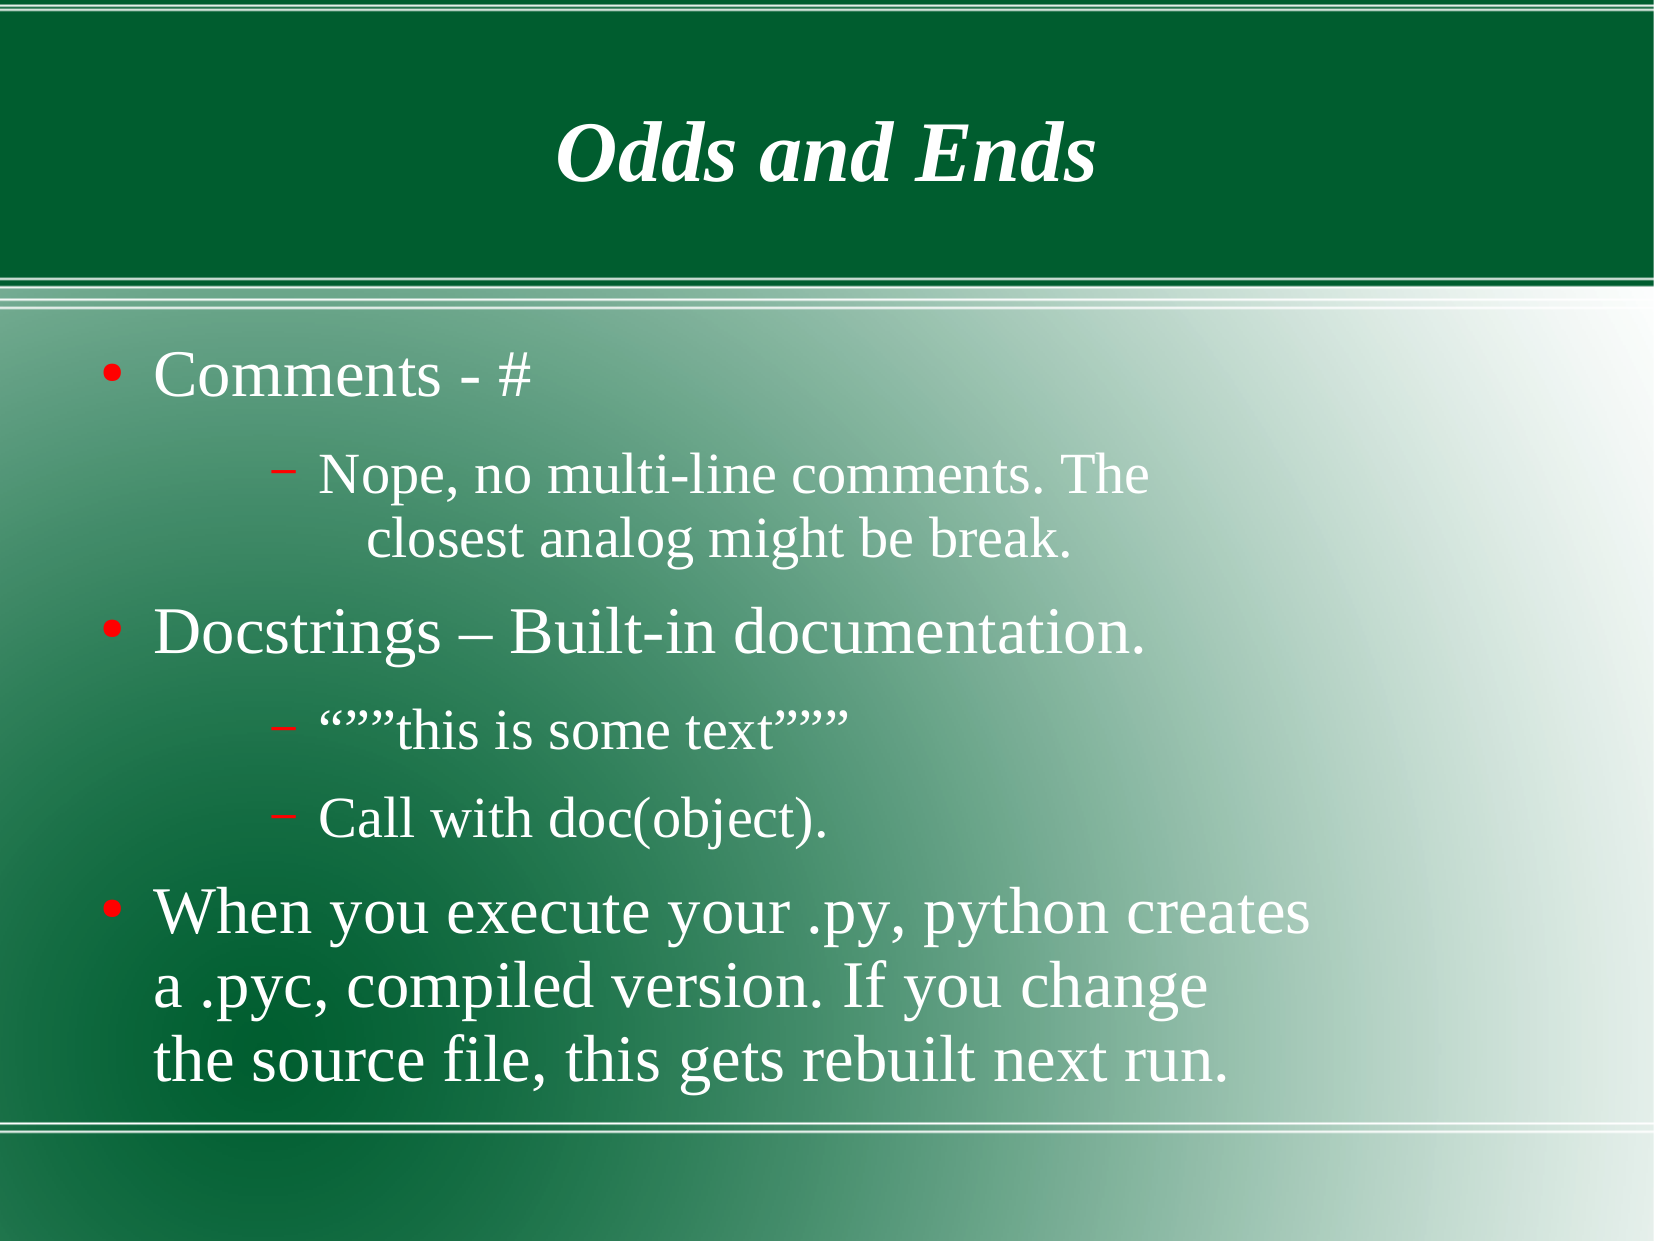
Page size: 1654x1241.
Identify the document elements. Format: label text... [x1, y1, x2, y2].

picture [0, 0, 1654, 1241]
list Comments - # Nope, no multi-line comments. The closest analog might be break. Docstrings – Built-in documentation. “””this is some text””” Call with doc(object). When you execute your .py, python creates a .pyc, compiled version. If you change the source file, this gets rebuilt next run. [82, 337, 1571, 1156]
title Odds and Ends [82, 49, 1571, 257]
